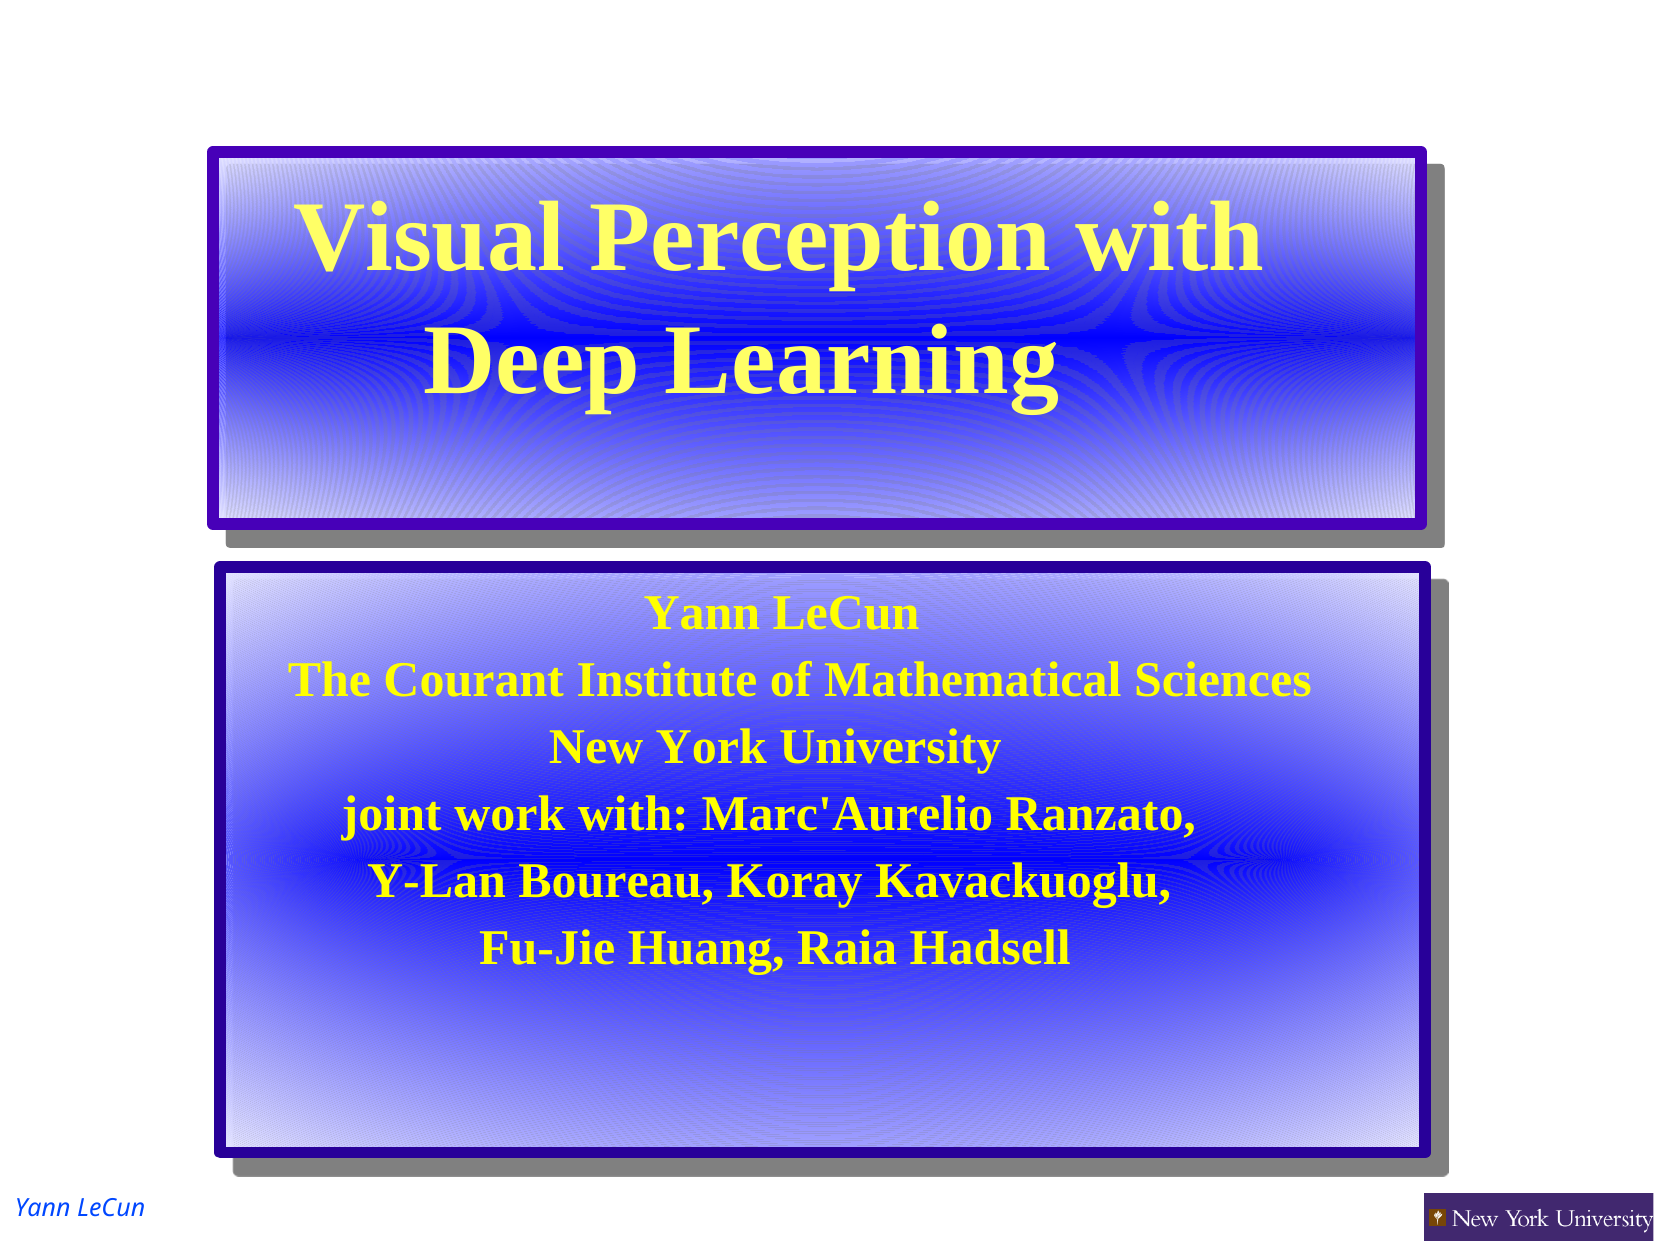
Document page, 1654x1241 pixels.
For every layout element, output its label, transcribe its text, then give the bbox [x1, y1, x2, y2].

text_box Visual Perception with Deep Learning [213, 151, 1421, 525]
picture [1424, 1193, 1654, 1241]
text_box Yann LeCun The Courant Institute of Mathematical Sciences New York University joint work with: Marc'Aurelio Ranzato, Y-Lan Boureau, Koray Kavackuoglu, Fu-Jie Huang, Raia Hadsell [220, 566, 1426, 1153]
